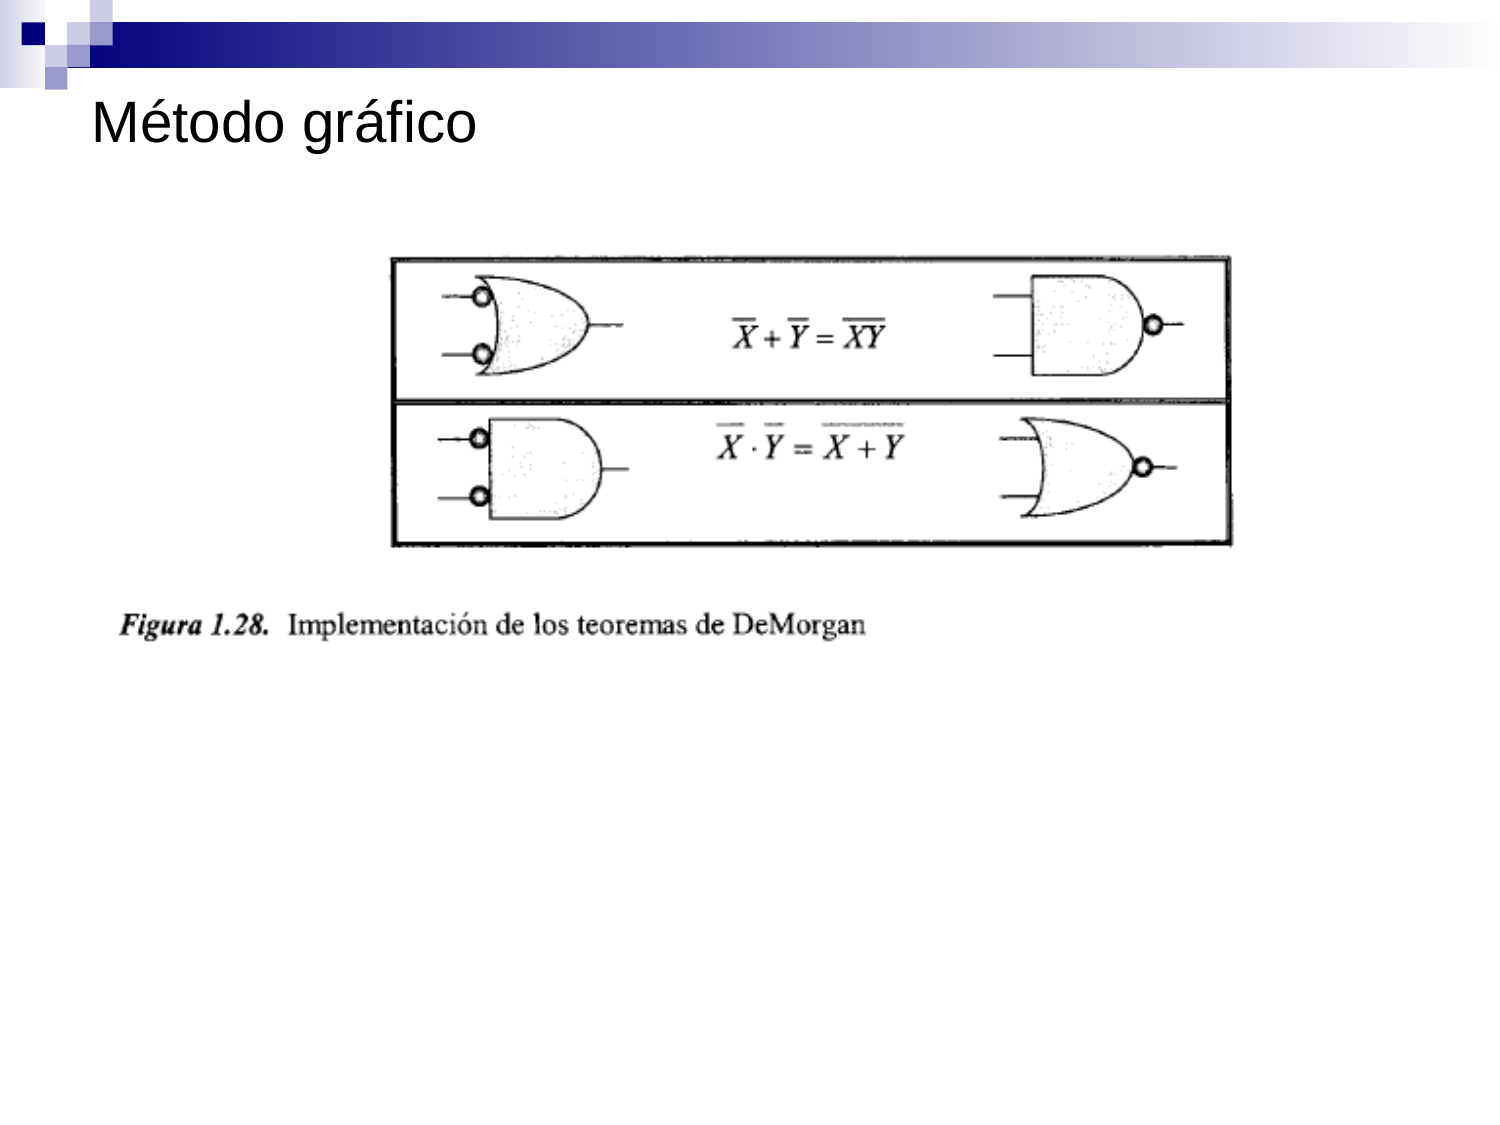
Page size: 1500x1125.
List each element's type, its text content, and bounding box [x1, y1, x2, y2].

title Método gráfico [76, 78, 1427, 161]
picture [53, 208, 1359, 661]
